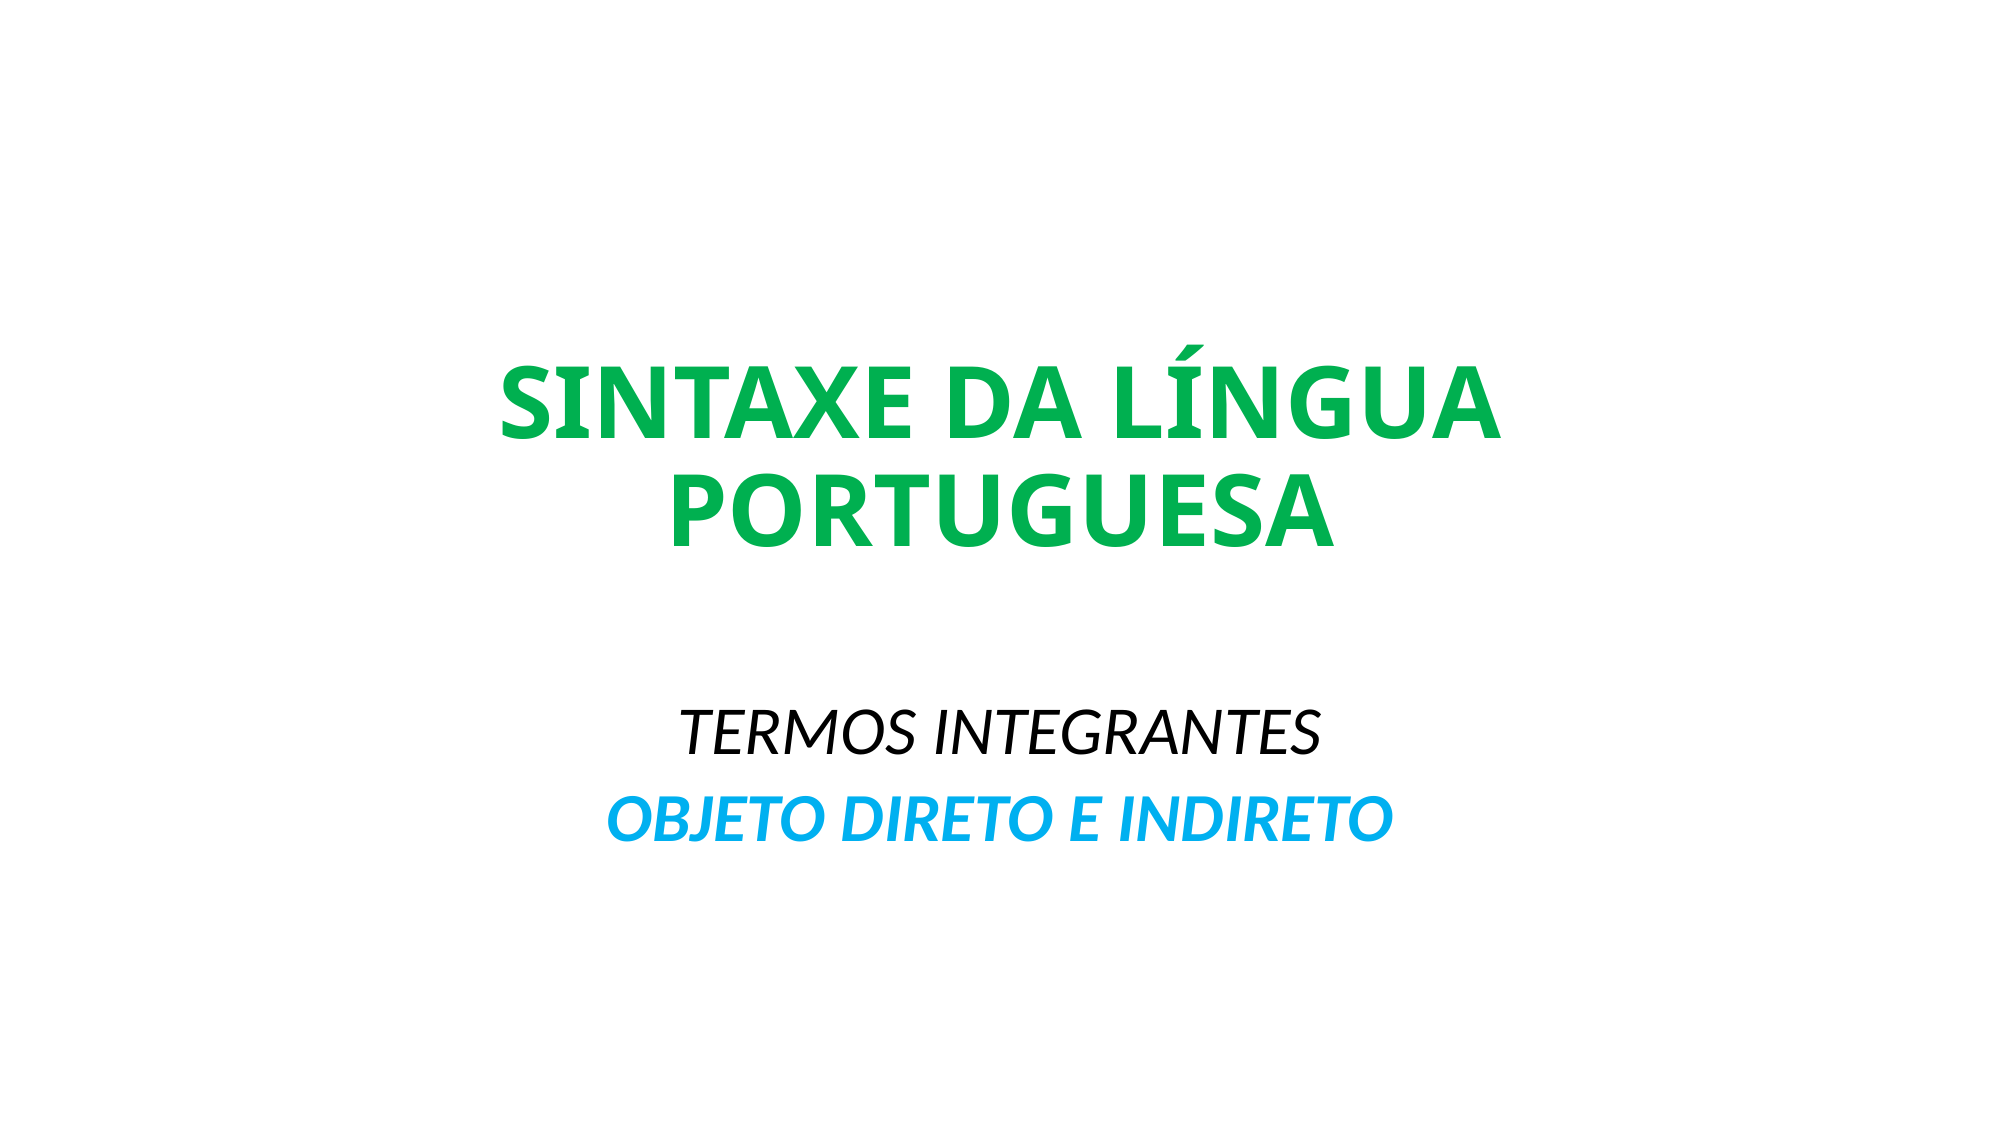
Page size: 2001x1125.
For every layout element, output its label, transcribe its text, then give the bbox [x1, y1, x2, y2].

subtitle TERMOS INTEGRANTES OBJETO DIRETO E INDIRETO [249, 590, 1750, 863]
title SINTAXE DA LÍNGUA PORTUGUESA [249, 184, 1750, 576]
